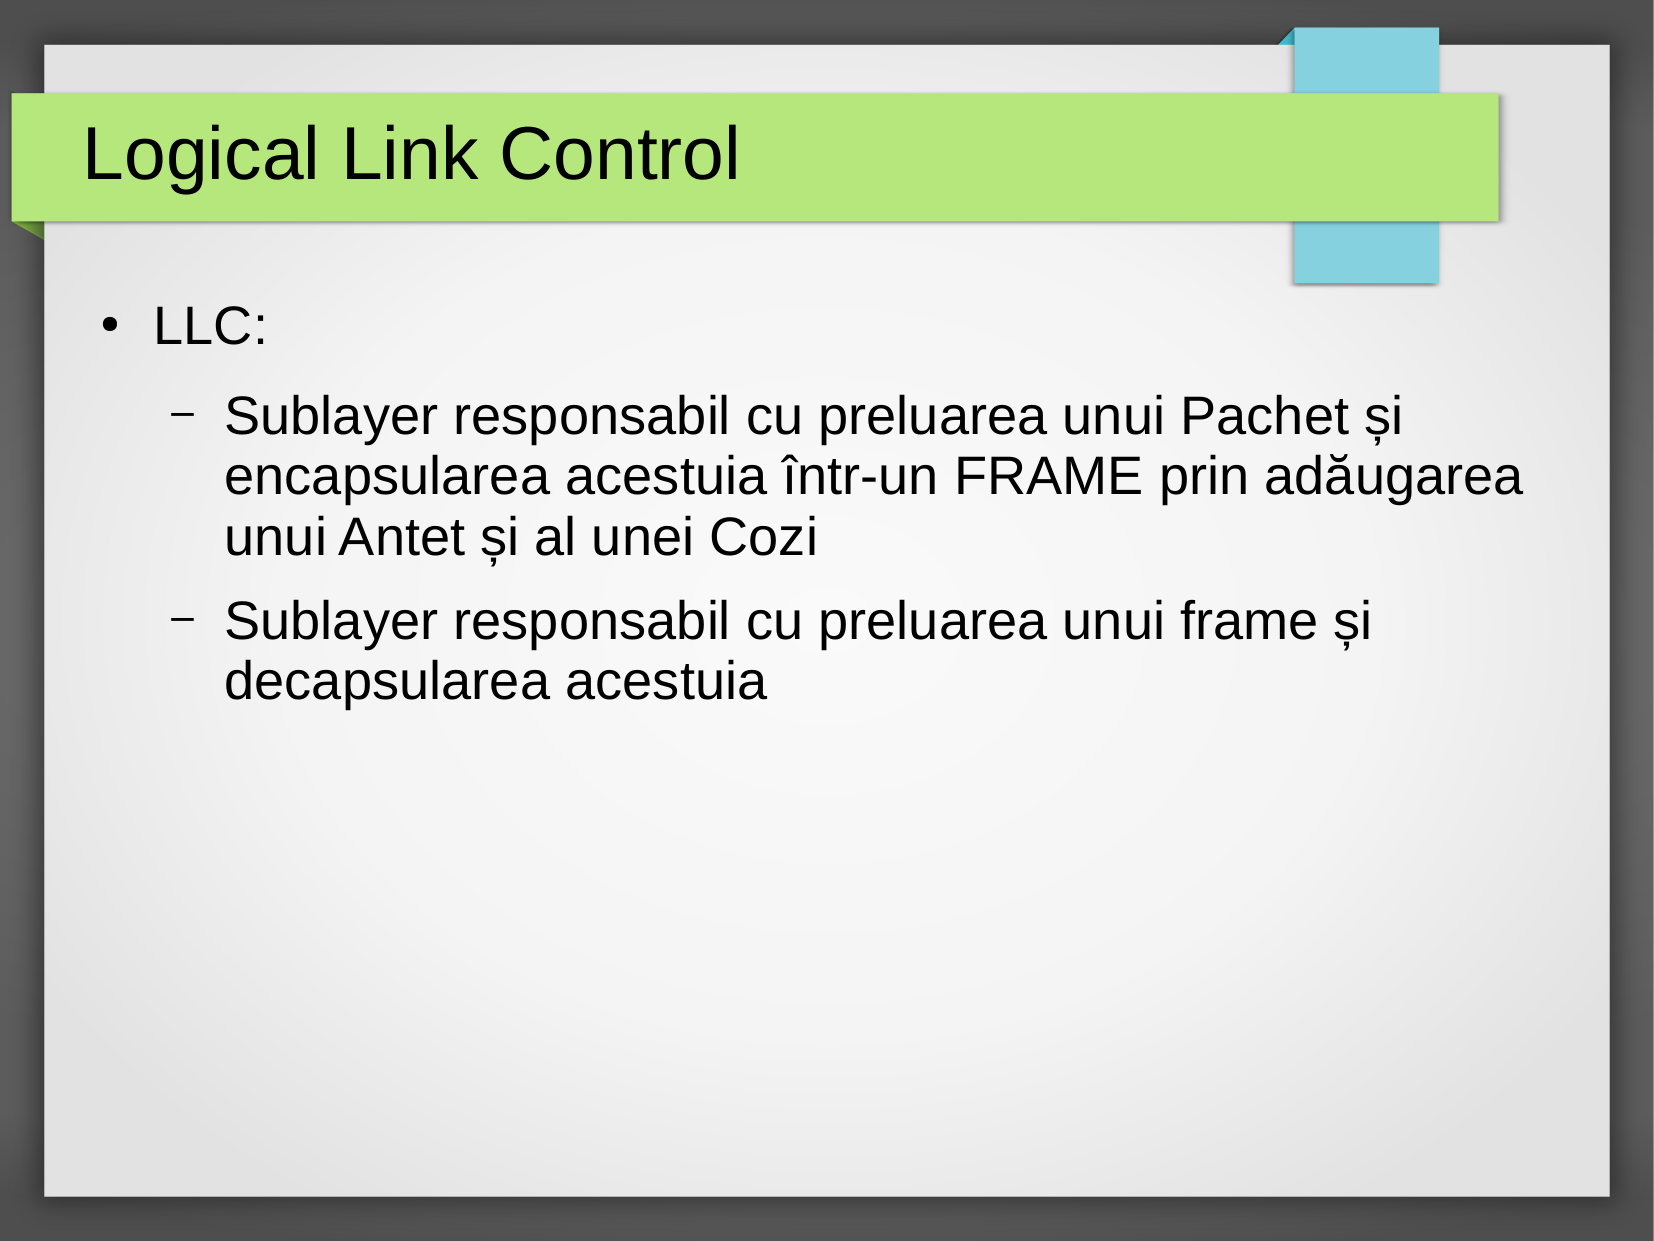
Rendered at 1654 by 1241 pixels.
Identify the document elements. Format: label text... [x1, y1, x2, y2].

title Logical Link Control [82, 94, 1264, 213]
list LLC: Sublayer responsabil cu preluarea unui Pachet și encapsularea acestuia într-un FRAME prin adăugarea unui Antet și al unei Cozi Sublayer responsabil cu preluarea unui frame și decapsularea acestuia [82, 295, 1571, 1015]
picture [0, 0, 1654, 1241]
